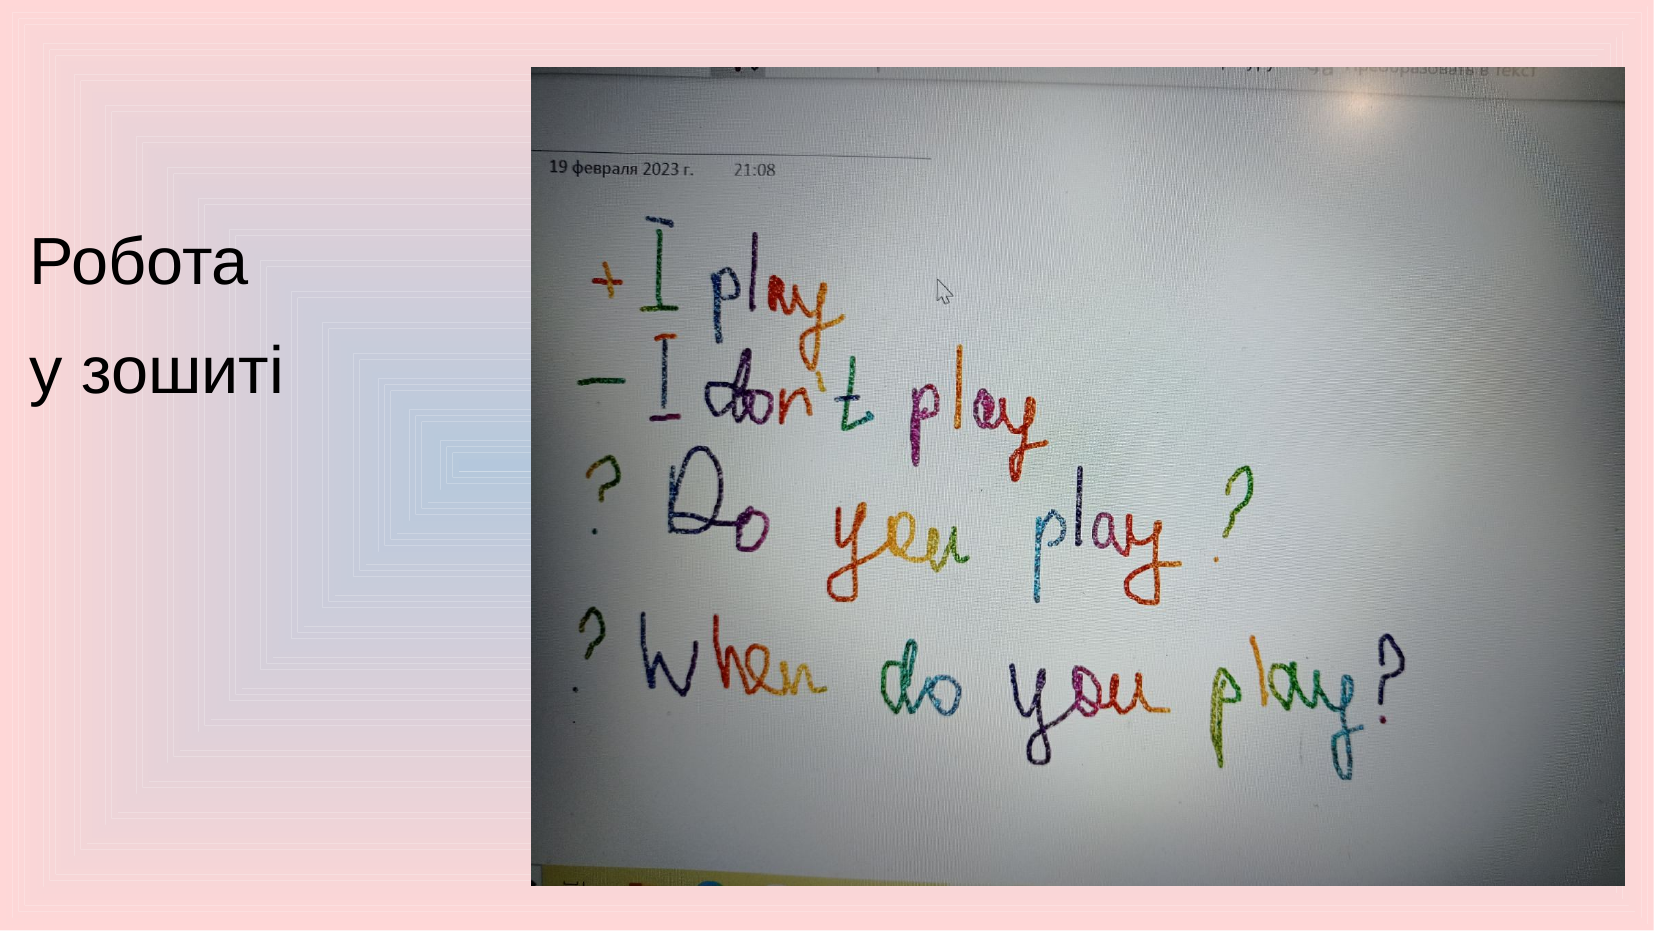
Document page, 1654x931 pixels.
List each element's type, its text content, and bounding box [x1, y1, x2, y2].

picture [531, 68, 1625, 886]
list Робота у зошиті [29, 217, 1518, 758]
